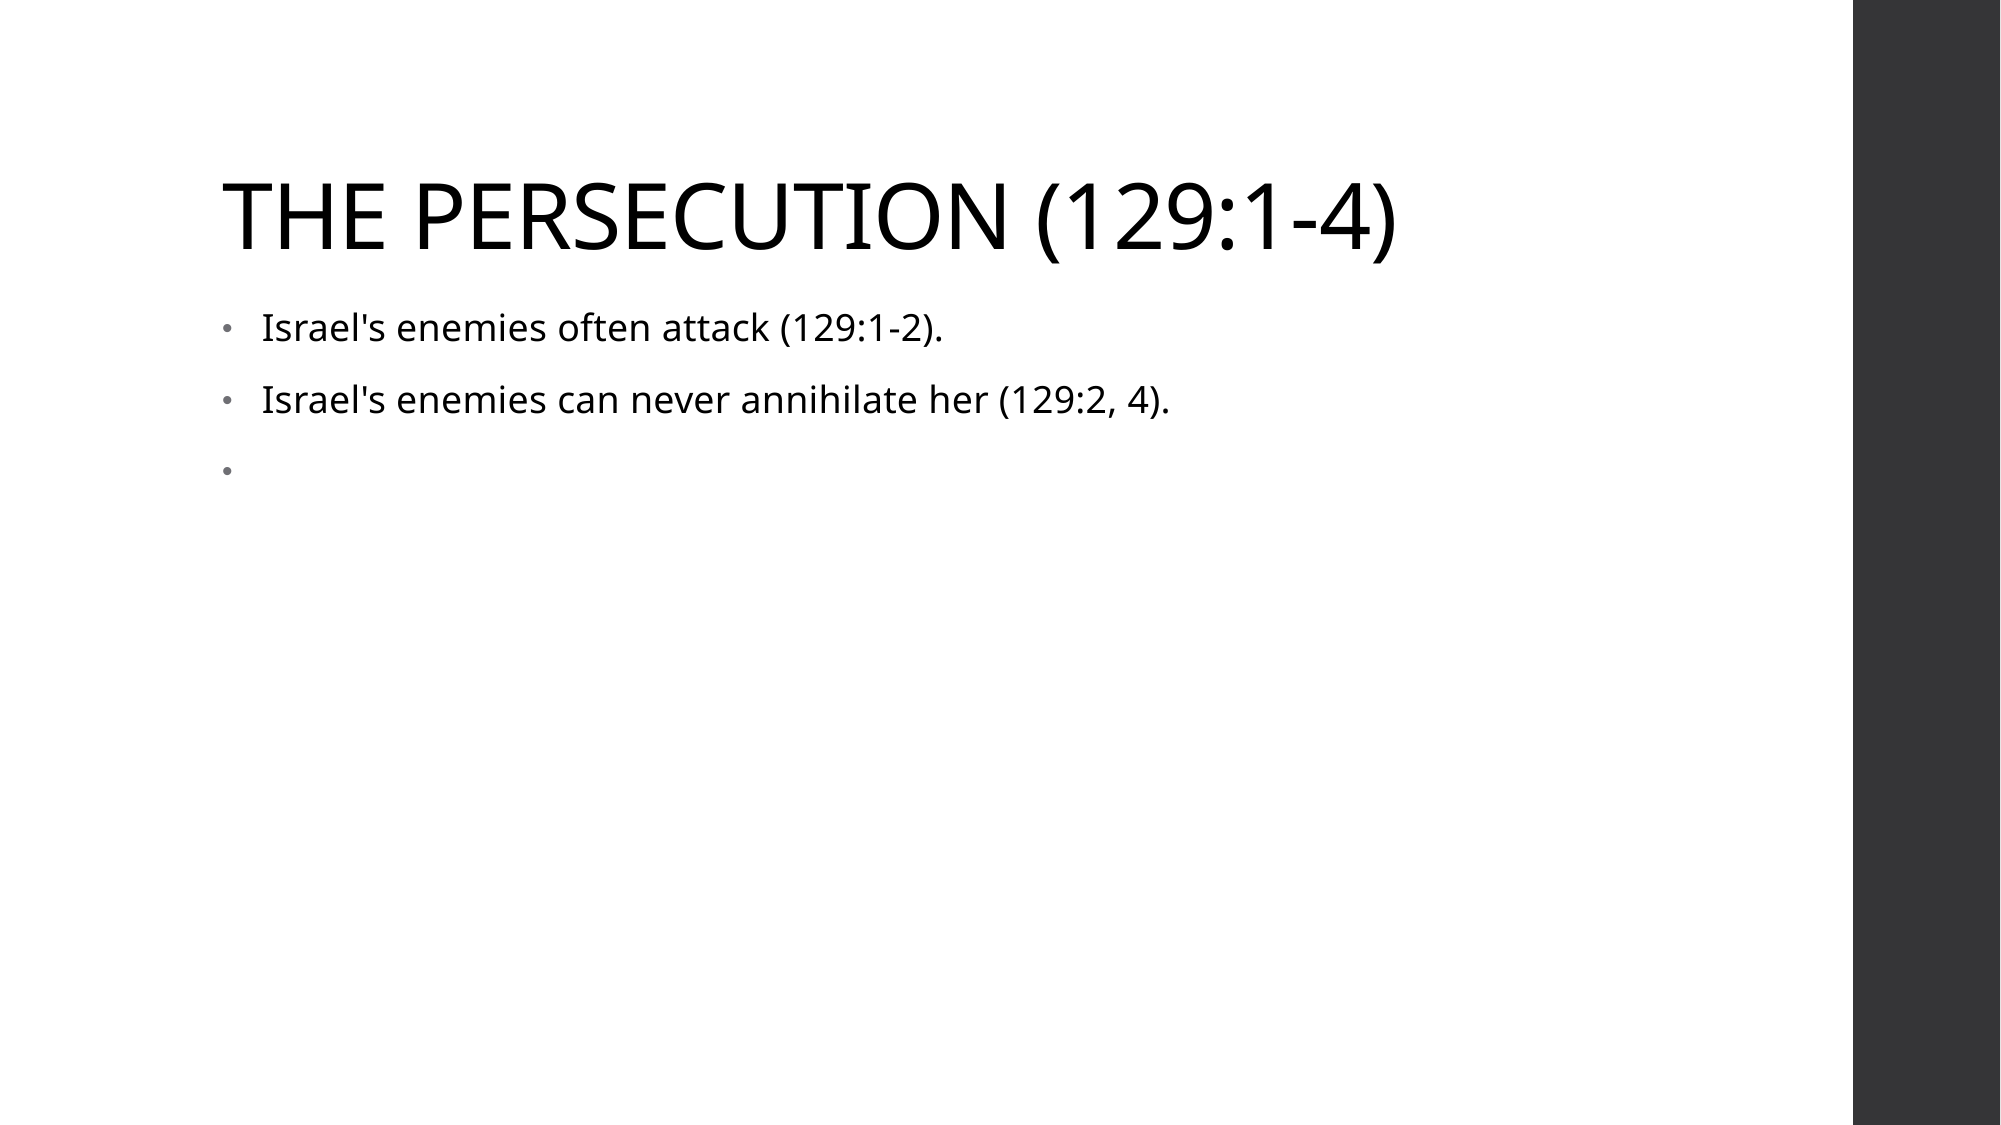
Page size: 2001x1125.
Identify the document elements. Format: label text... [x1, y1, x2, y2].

title THE PERSECUTION (129:1-4) [206, 60, 1797, 278]
list Israel's enemies often attack (129:1-2). Israel's enemies can never annihilate her (129:2, 4). [206, 299, 1617, 1014]
